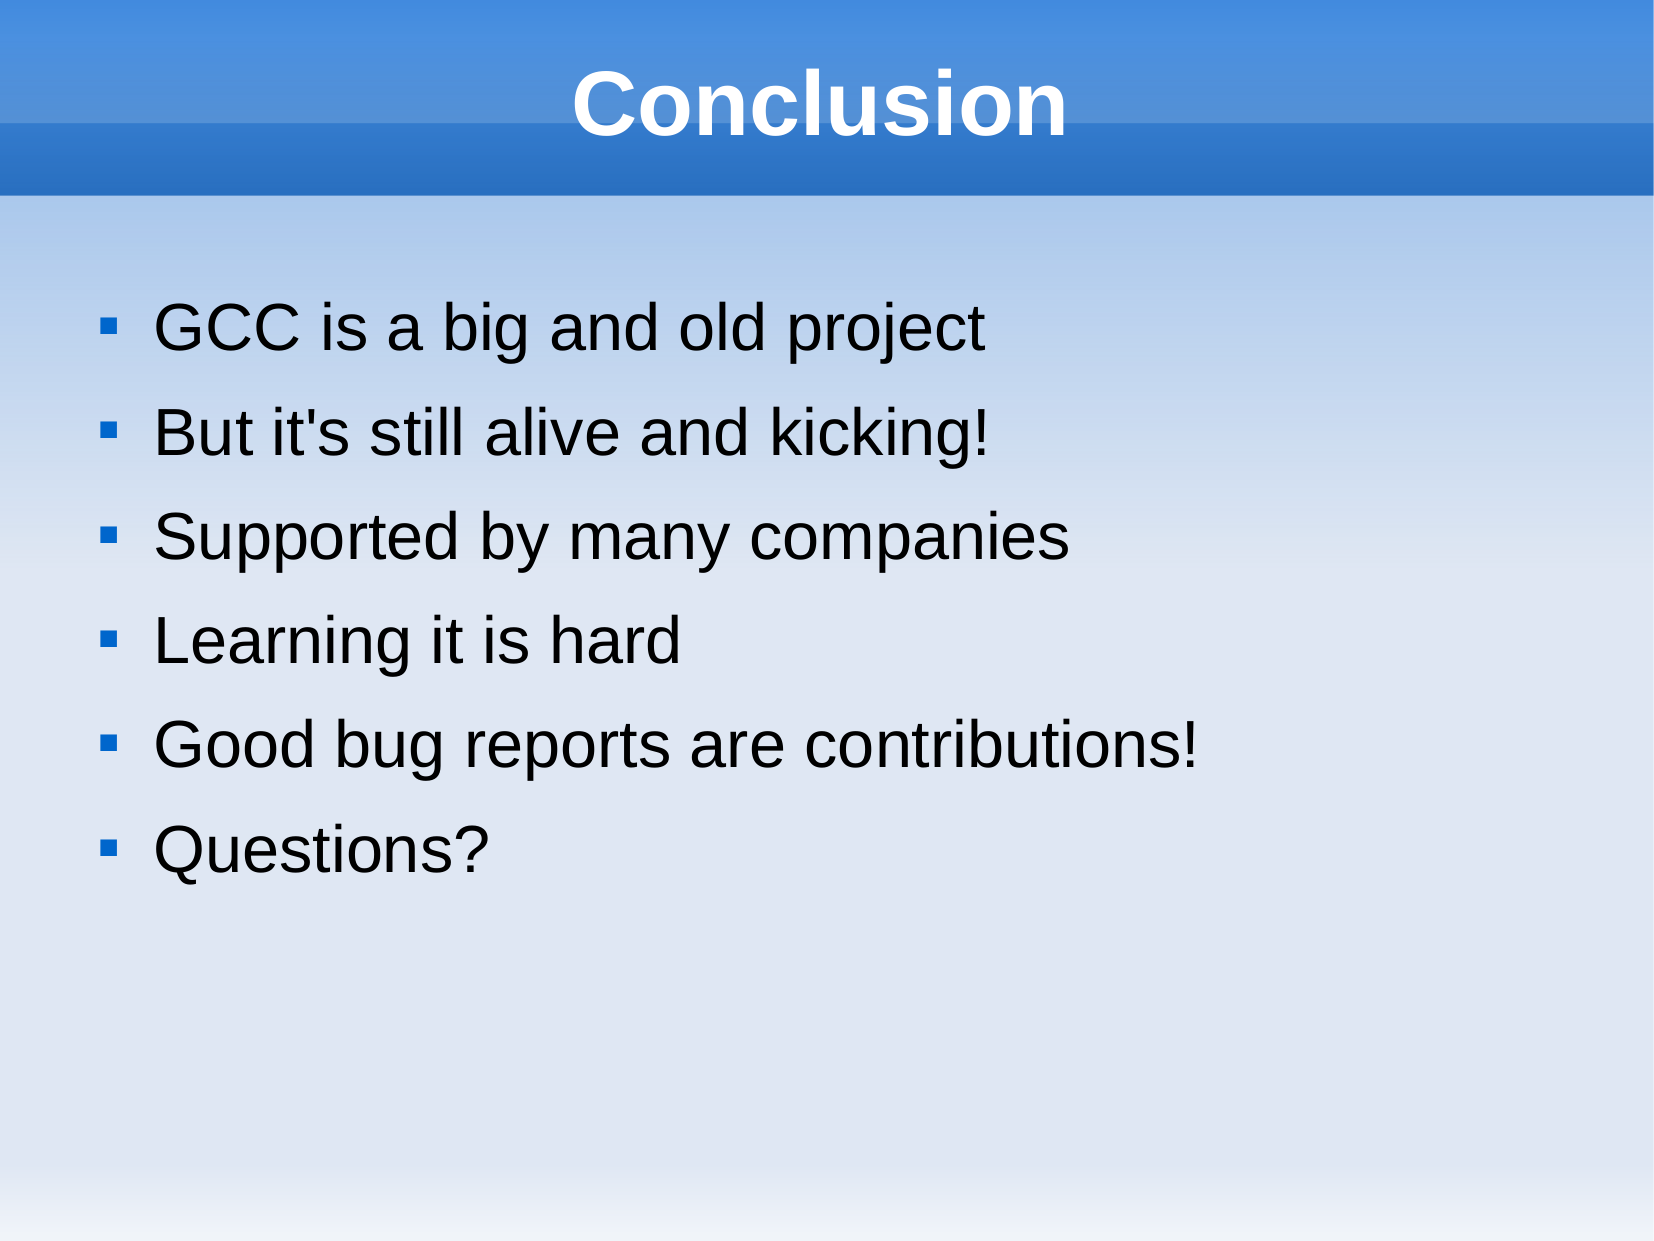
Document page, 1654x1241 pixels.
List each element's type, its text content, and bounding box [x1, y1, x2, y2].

picture [0, 0, 1654, 1241]
title Conclusion [76, 7, 1565, 200]
list GCC is a big and old project But it's still alive and kicking! Supported by many companies Learning it is hard Good bug reports are contributions! Questions? [82, 290, 1571, 1094]
